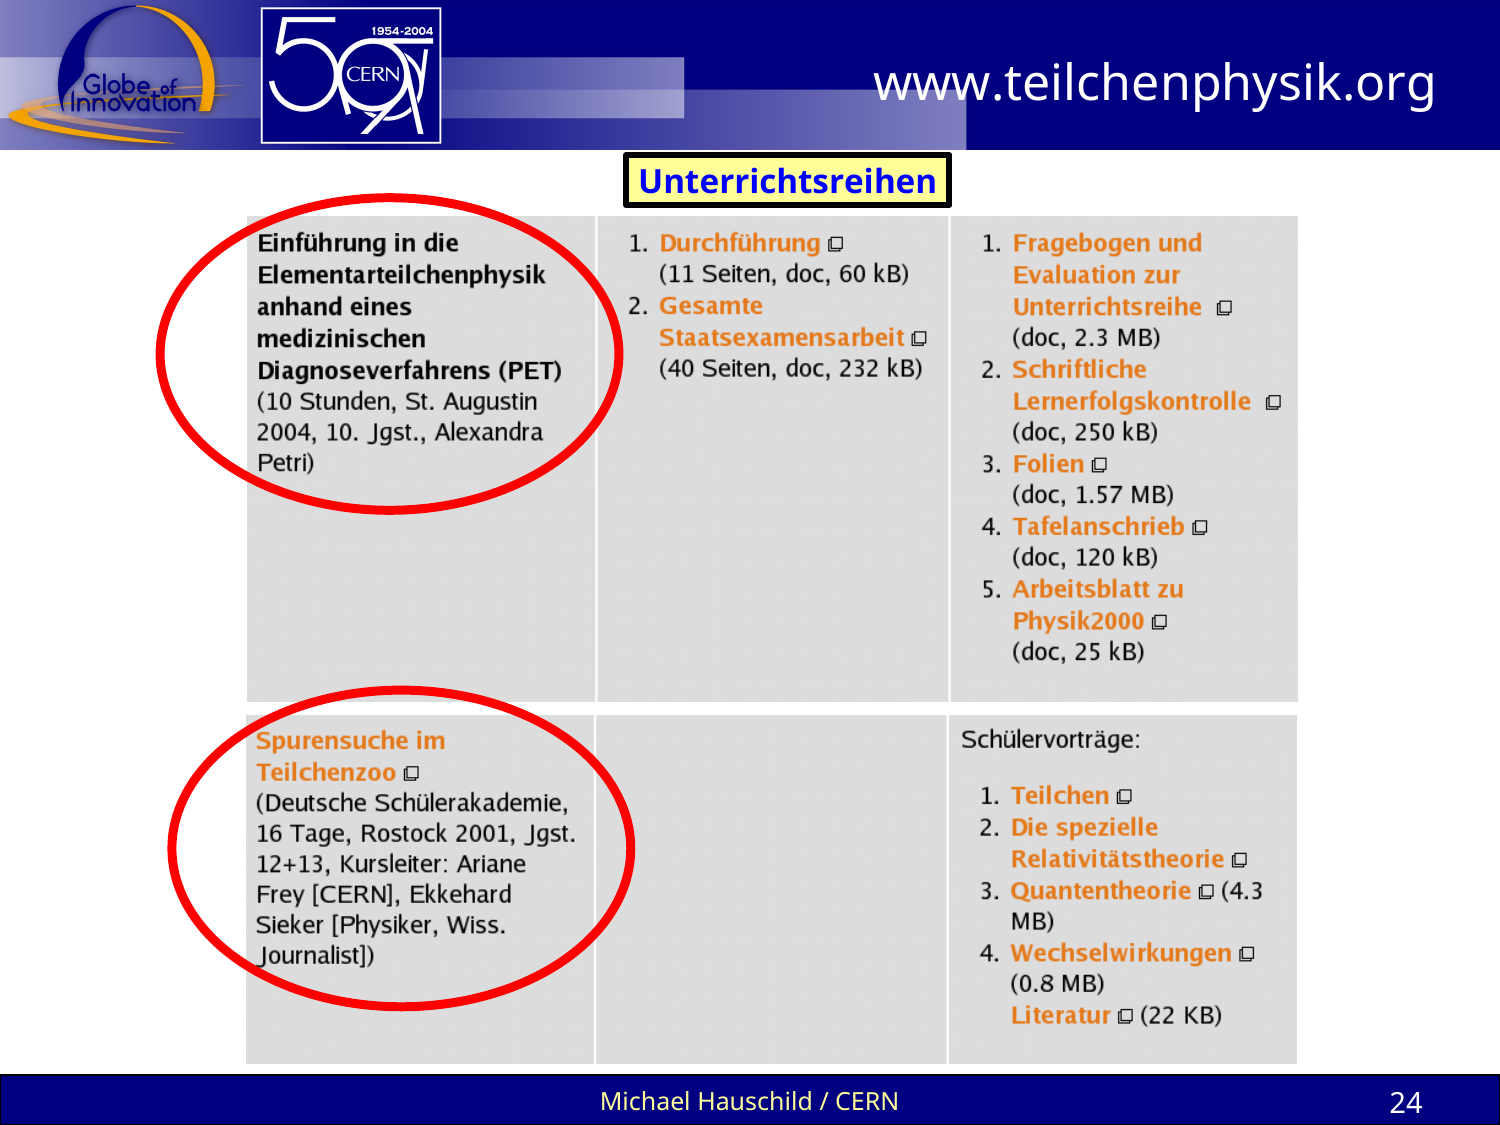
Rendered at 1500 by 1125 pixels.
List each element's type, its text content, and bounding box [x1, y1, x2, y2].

picture [246, 715, 626, 1002]
picture [338, 695, 465, 702]
picture [246, 715, 1297, 1064]
picture [247, 216, 614, 505]
picture [247, 216, 267, 225]
picture [246, 715, 265, 726]
text_box Unterrichtsreihen [626, 154, 928, 203]
picture [247, 216, 1298, 702]
title www.teilchenphysik.org [450, 37, 1438, 126]
picture [0, 0, 1500, 150]
